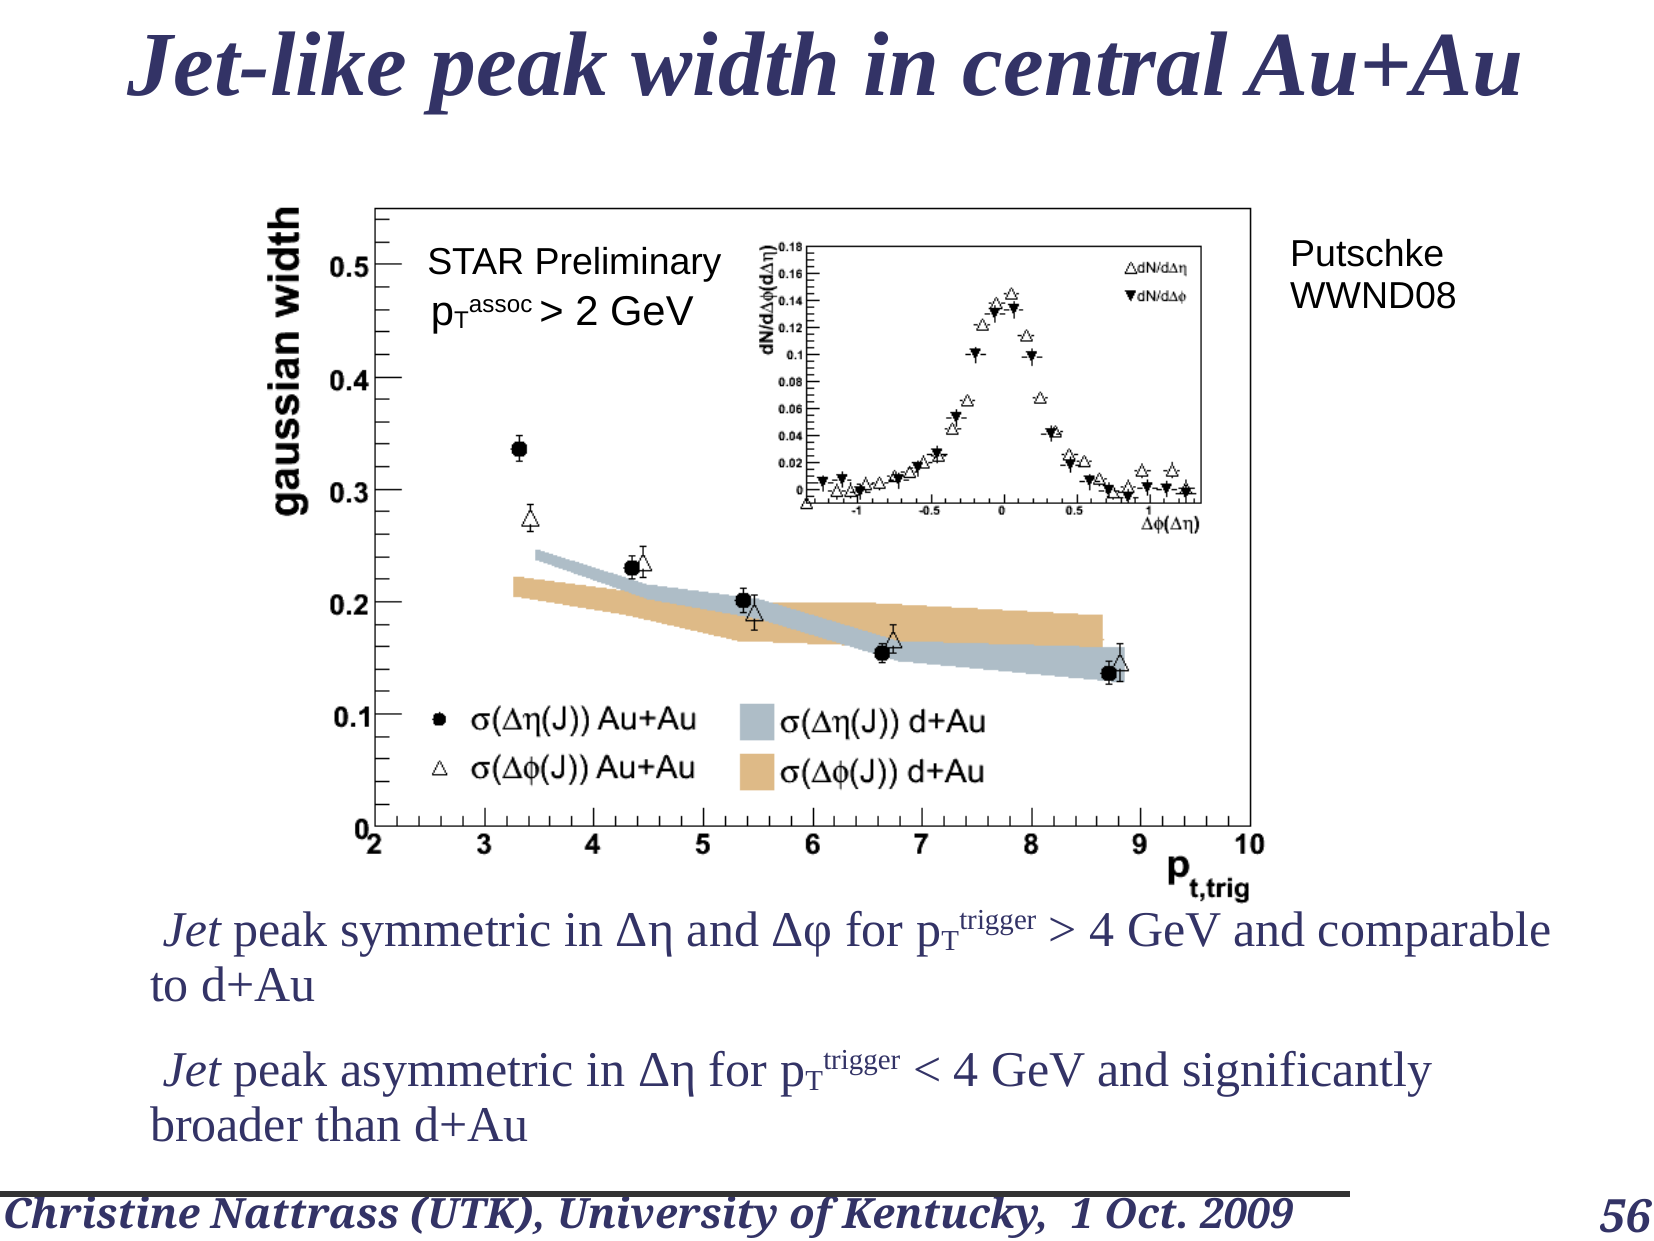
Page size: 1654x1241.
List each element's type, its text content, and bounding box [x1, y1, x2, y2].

title Jet-like peak width in central Au+Au [82, 0, 1571, 168]
text_box pTassoc > 2 GeV [424, 290, 701, 342]
text_box STAR Preliminary [412, 232, 751, 290]
text_box Putschke WWND08 [1275, 224, 1613, 324]
list Jet peak symmetric in Δη and Δφ for pTtrigger > 4 GeV and comparable to d+Au Jet peak asymmetric in Δη for pTtrigger < 4 GeV and significantly broader than d+Au [150, 901, 1571, 1190]
picture [266, 131, 1360, 904]
